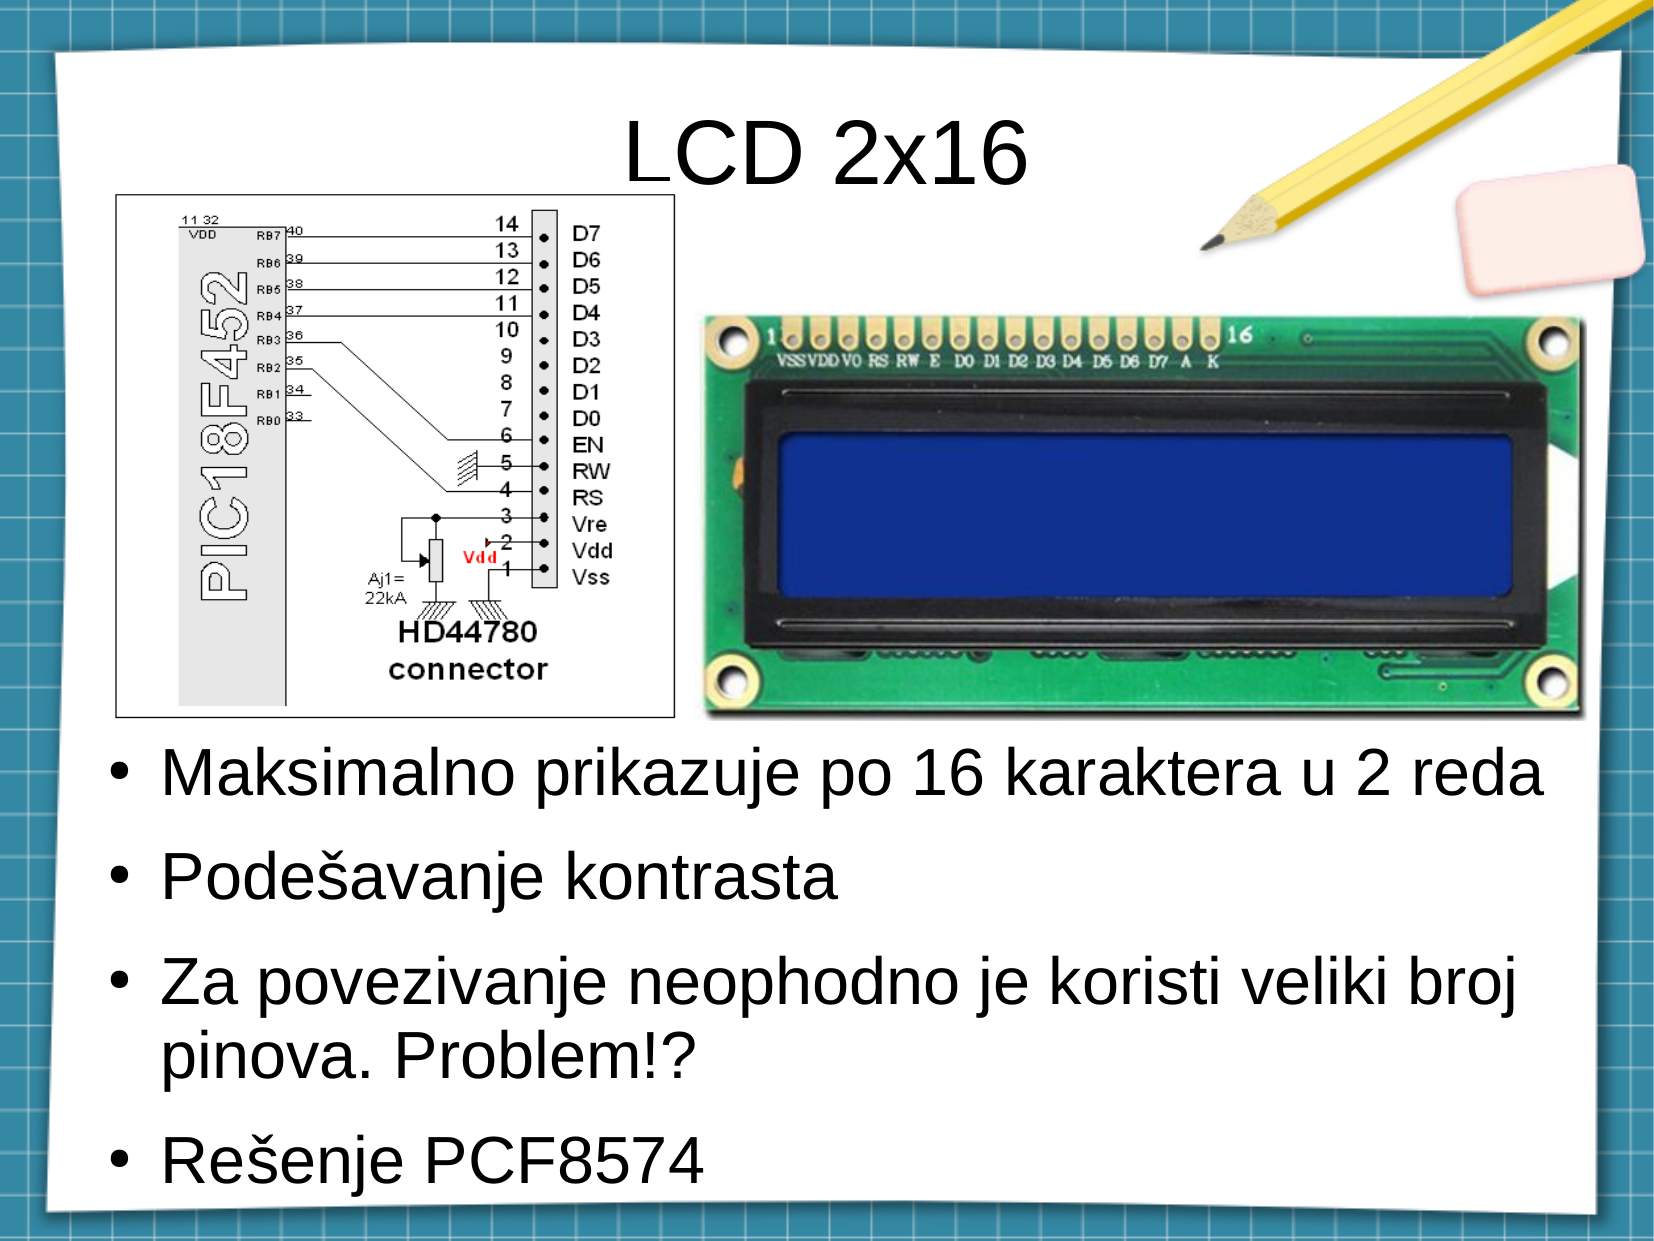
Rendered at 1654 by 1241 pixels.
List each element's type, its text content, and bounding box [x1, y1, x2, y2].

picture [0, 0, 1654, 1241]
list Maksimalno prikazuje po 16 karaktera u 2 reda Podešavanje kontrasta Za povezivanje neophodno je koristi veliki broj pinova. Problem!? Rešenje PCF8574 [90, 630, 1579, 1241]
title LCD 2x16 [82, 49, 1571, 257]
